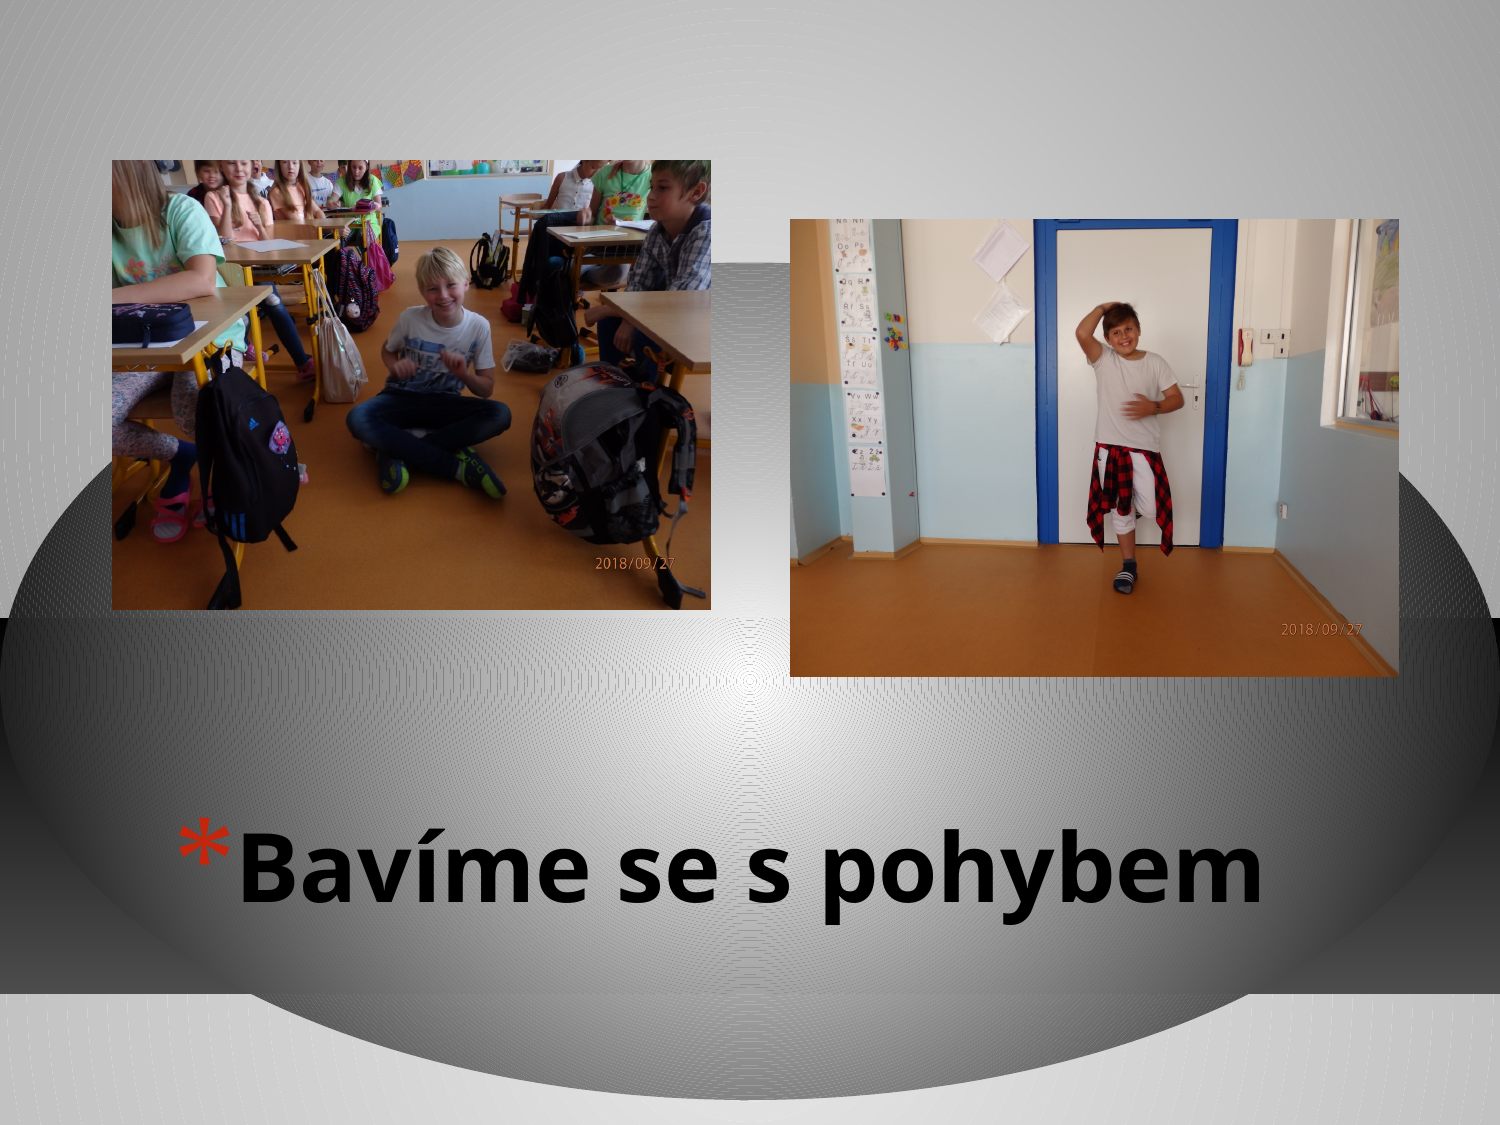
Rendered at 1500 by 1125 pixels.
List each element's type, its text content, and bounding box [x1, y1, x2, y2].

picture [112, 160, 711, 610]
title Bavíme se s pohybem [123, 798, 1282, 1000]
picture [790, 219, 1399, 677]
